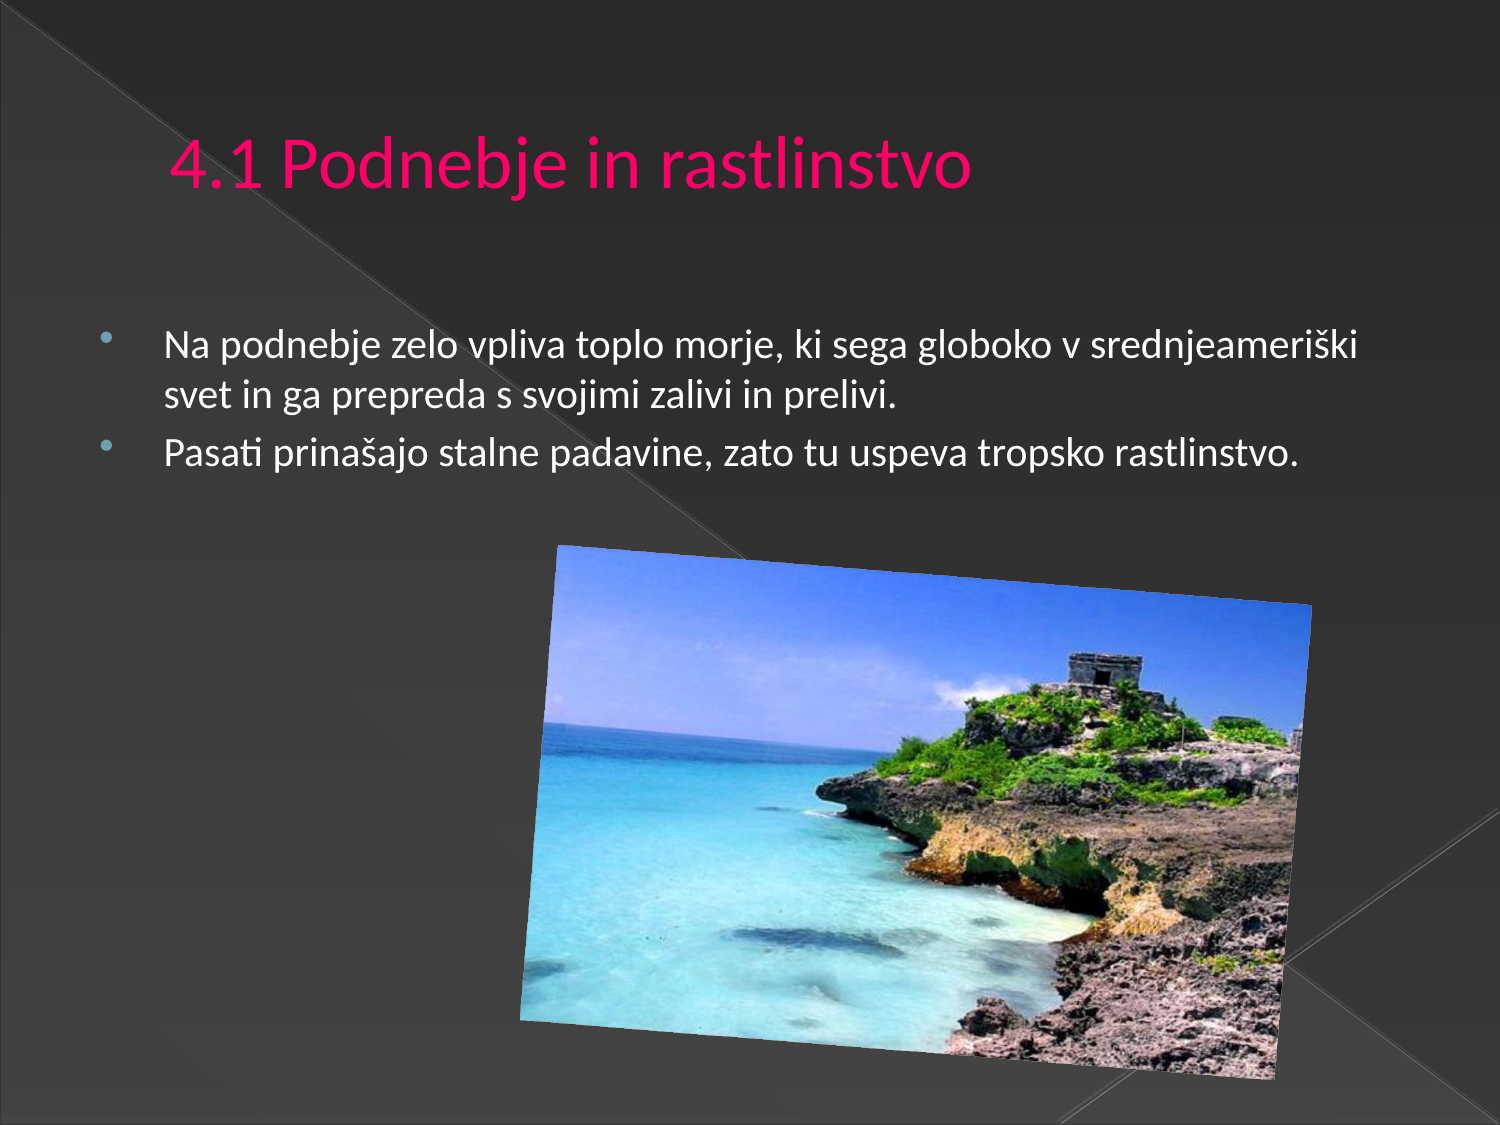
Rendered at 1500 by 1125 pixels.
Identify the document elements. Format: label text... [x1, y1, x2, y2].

picture [519, 544, 1312, 1080]
list Na podnebje zelo vpliva toplo morje, ki sega globoko v srednjeameriški svet in ga prepreda s svojimi zalivi in prelivi. Pasati prinašajo stalne padavine, zato tu uspeva tropsko rastlinstvo. [75, 308, 1425, 1059]
title 4.1 Podnebje in rastlinstvo [75, 43, 1425, 274]
